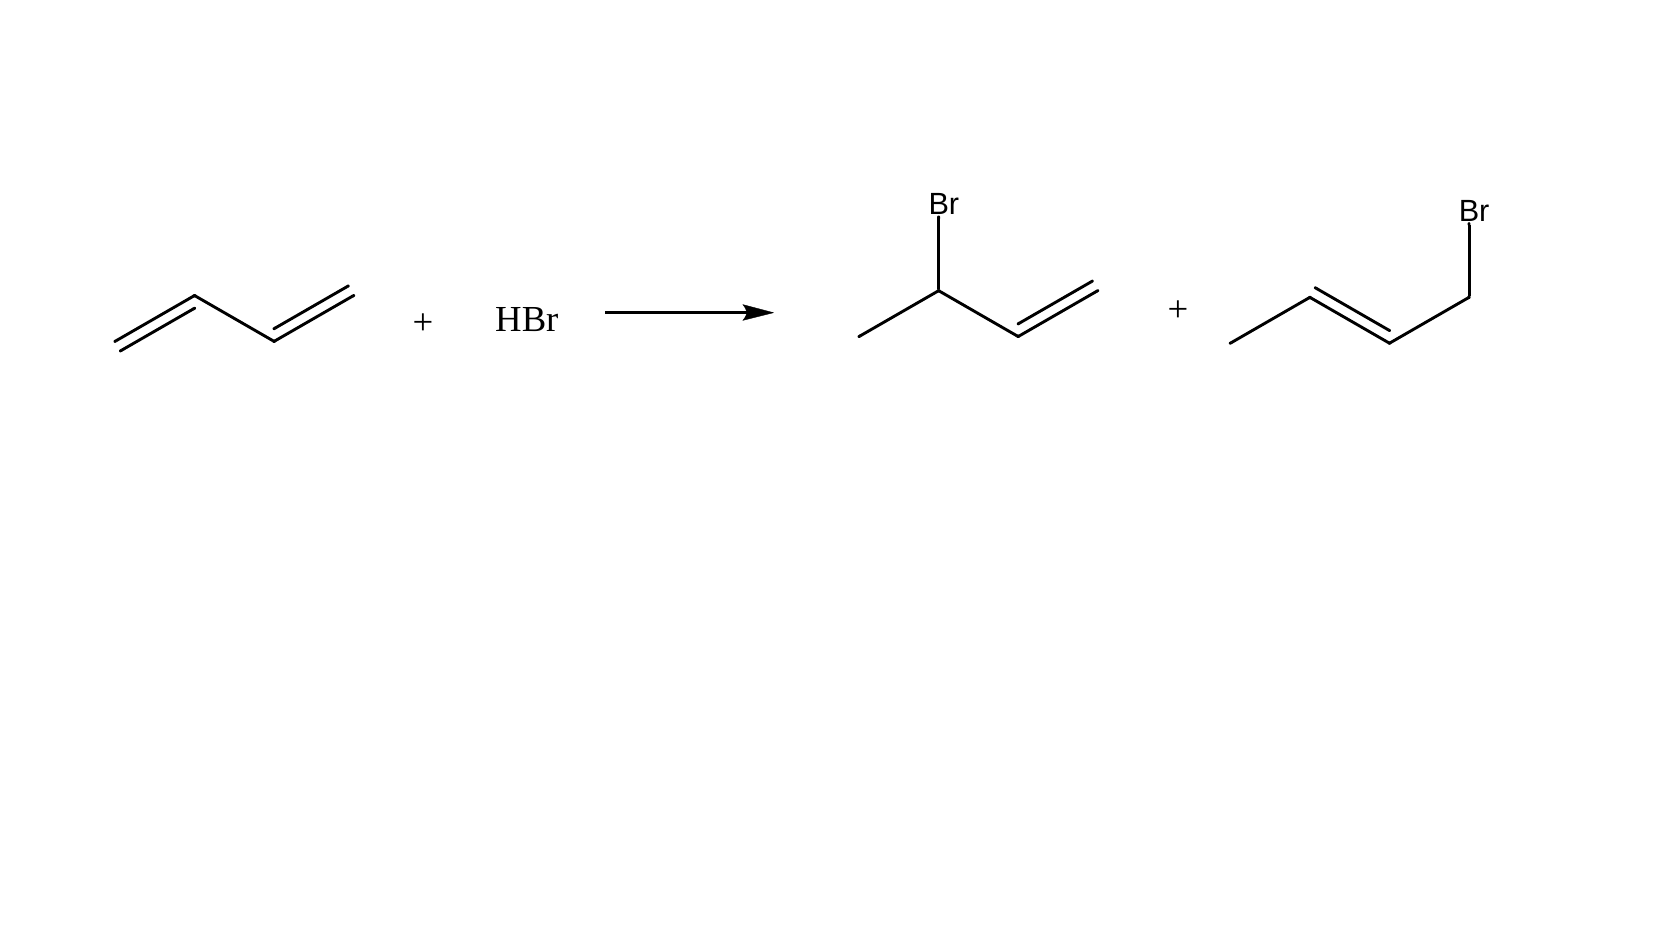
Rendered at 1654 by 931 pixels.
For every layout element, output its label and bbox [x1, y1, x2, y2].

picture [110, 188, 1512, 367]
